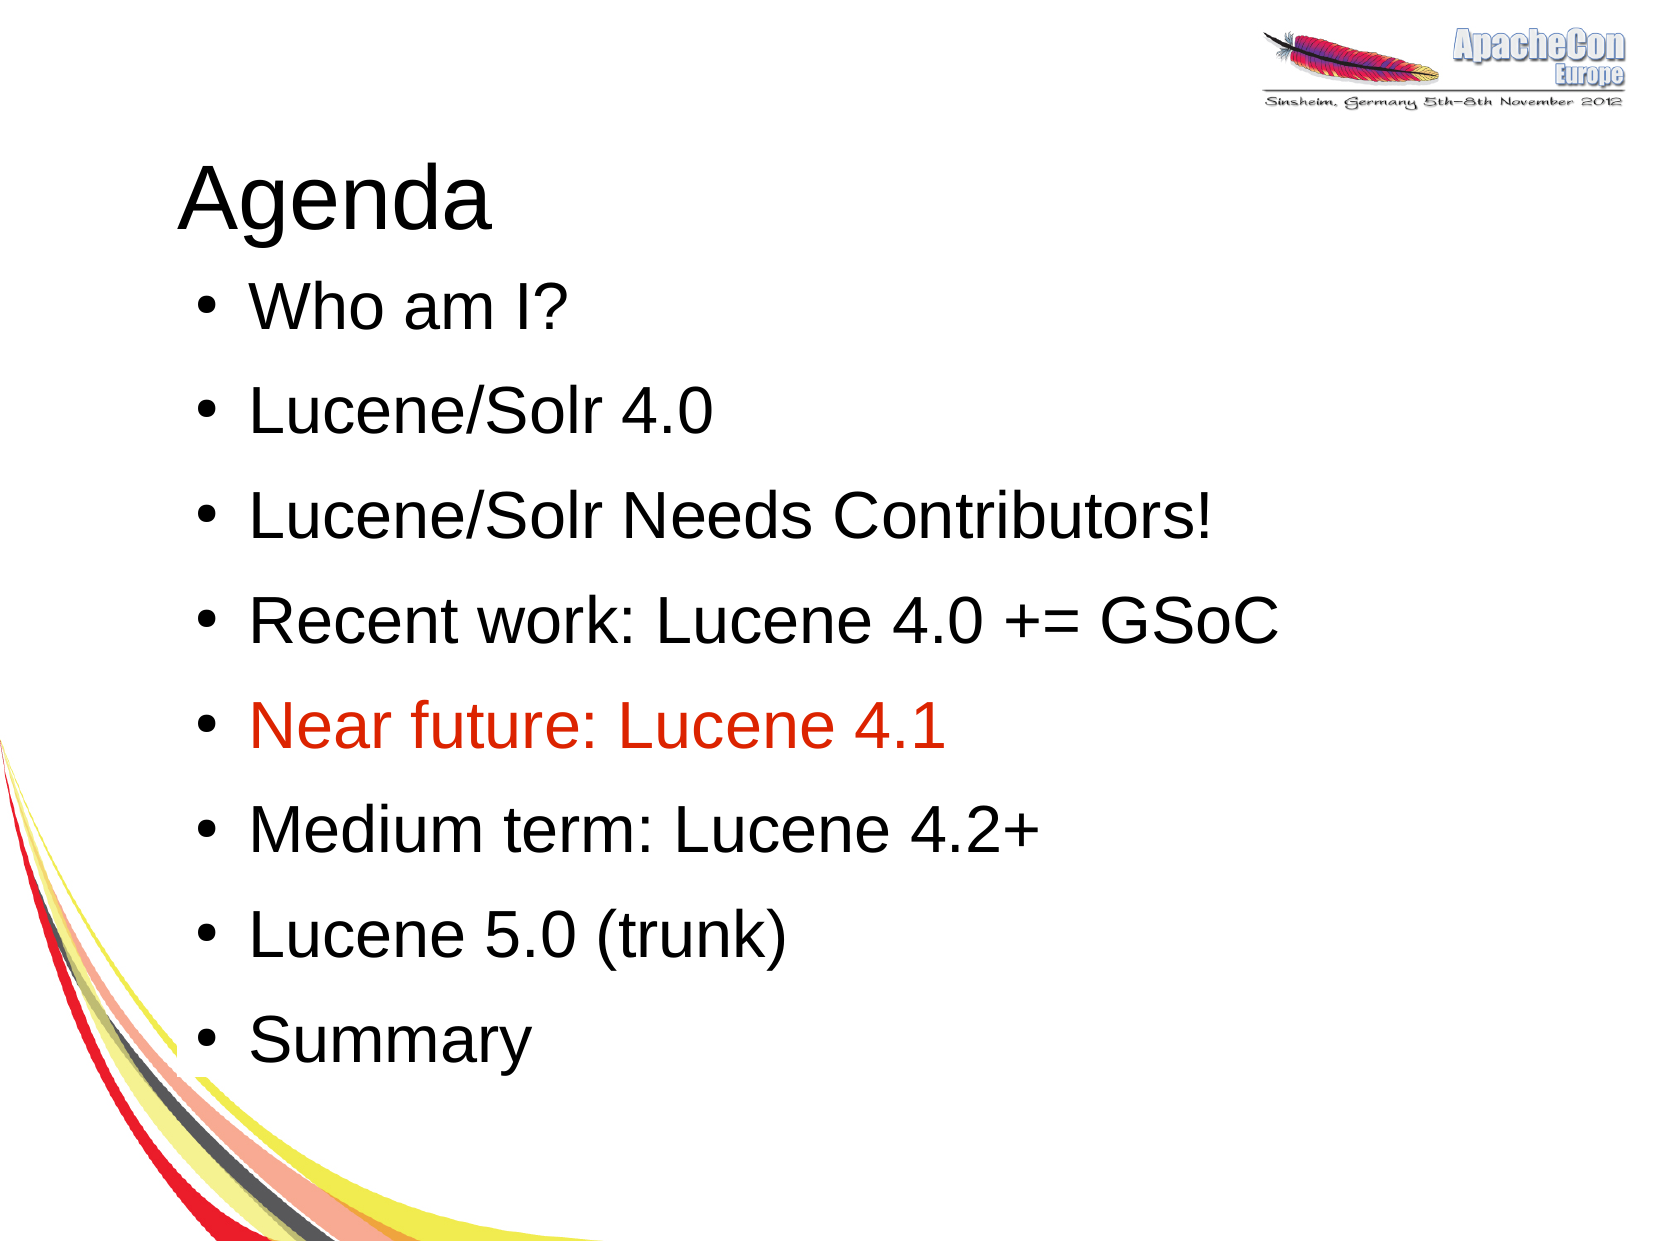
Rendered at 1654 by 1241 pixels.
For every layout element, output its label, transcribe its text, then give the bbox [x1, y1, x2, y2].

title Agenda [177, 146, 1536, 250]
picture [0, 0, 1654, 1241]
list Who am I? Lucene/Solr 4.0 Lucene/Solr Needs Contributors! Recent work: Lucene 4.0 += GSoC Near future: Lucene 4.1 Medium term: Lucene 4.2+ Lucene 5.0 (trunk) Summary [177, 268, 1536, 1075]
